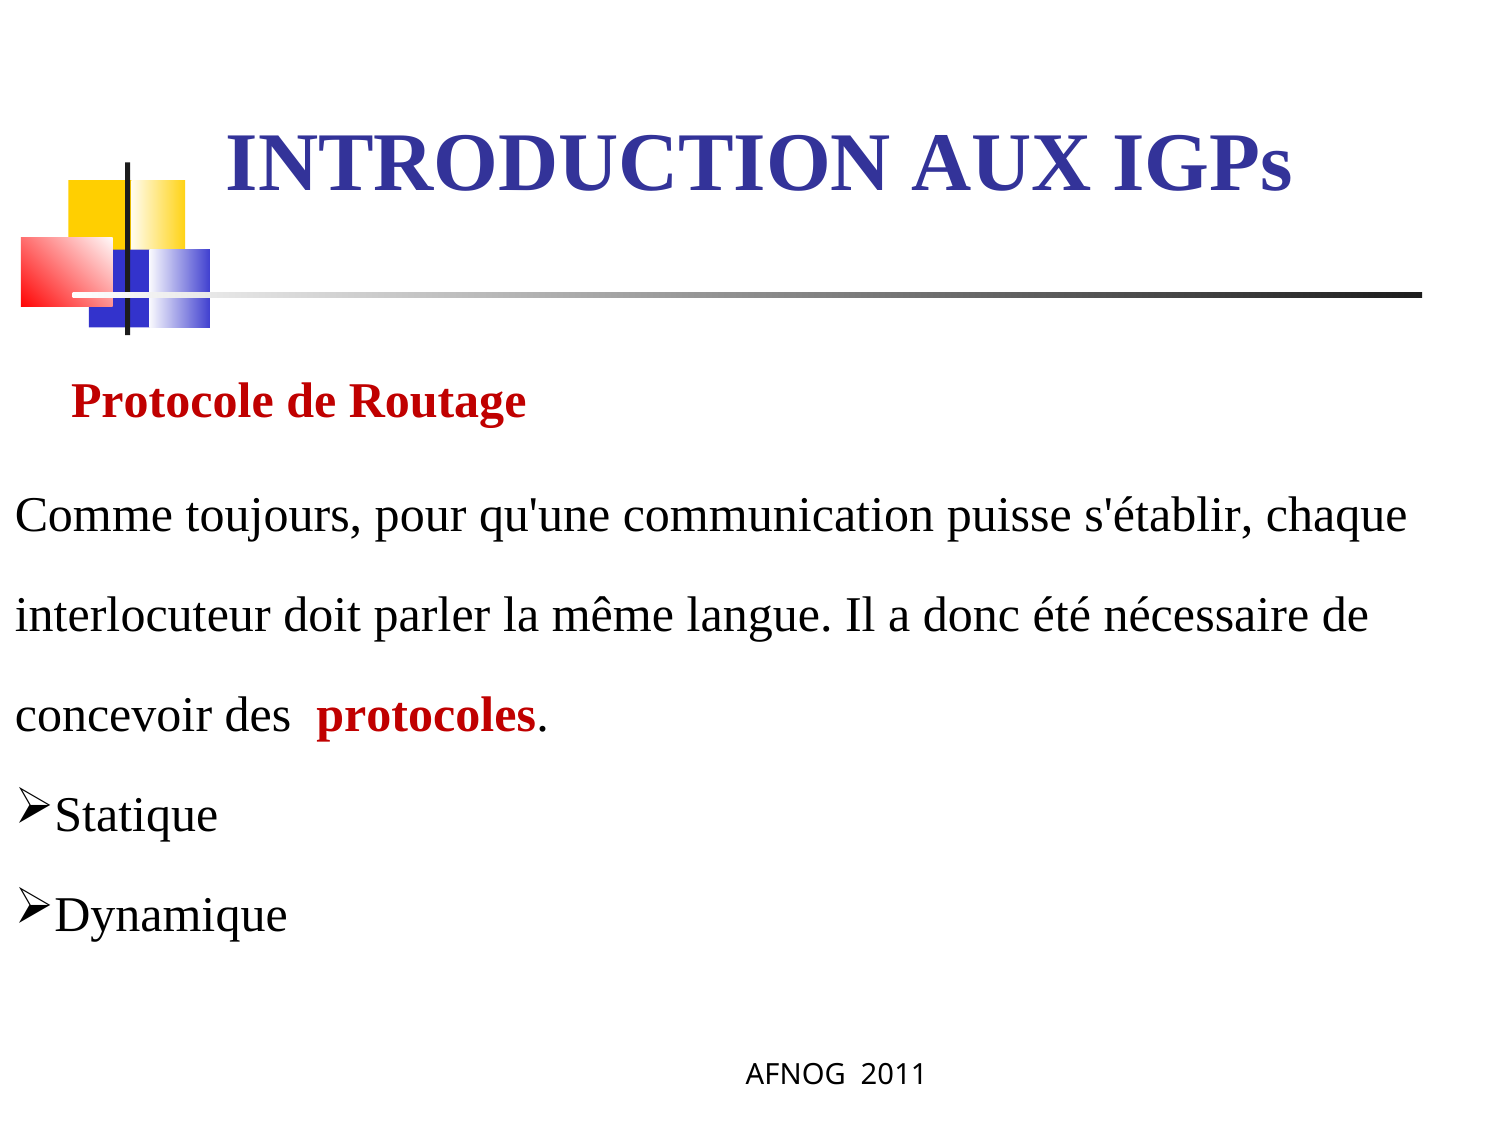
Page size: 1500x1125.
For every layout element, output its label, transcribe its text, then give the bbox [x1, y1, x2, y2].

text_box Protocole de Routage [56, 320, 555, 433]
text_box Comme toujours, pour qu'une communication puisse s'établir, chaque interlocuteur doit parler la même langue. Il a donc été nécessaire de concevoir des protocoles. Statique Dynamique [0, 433, 1430, 949]
text_box AFNOG 2011 [599, 1024, 1074, 1099]
text_box INTRODUCTION AUX IGPs [210, 105, 1418, 218]
